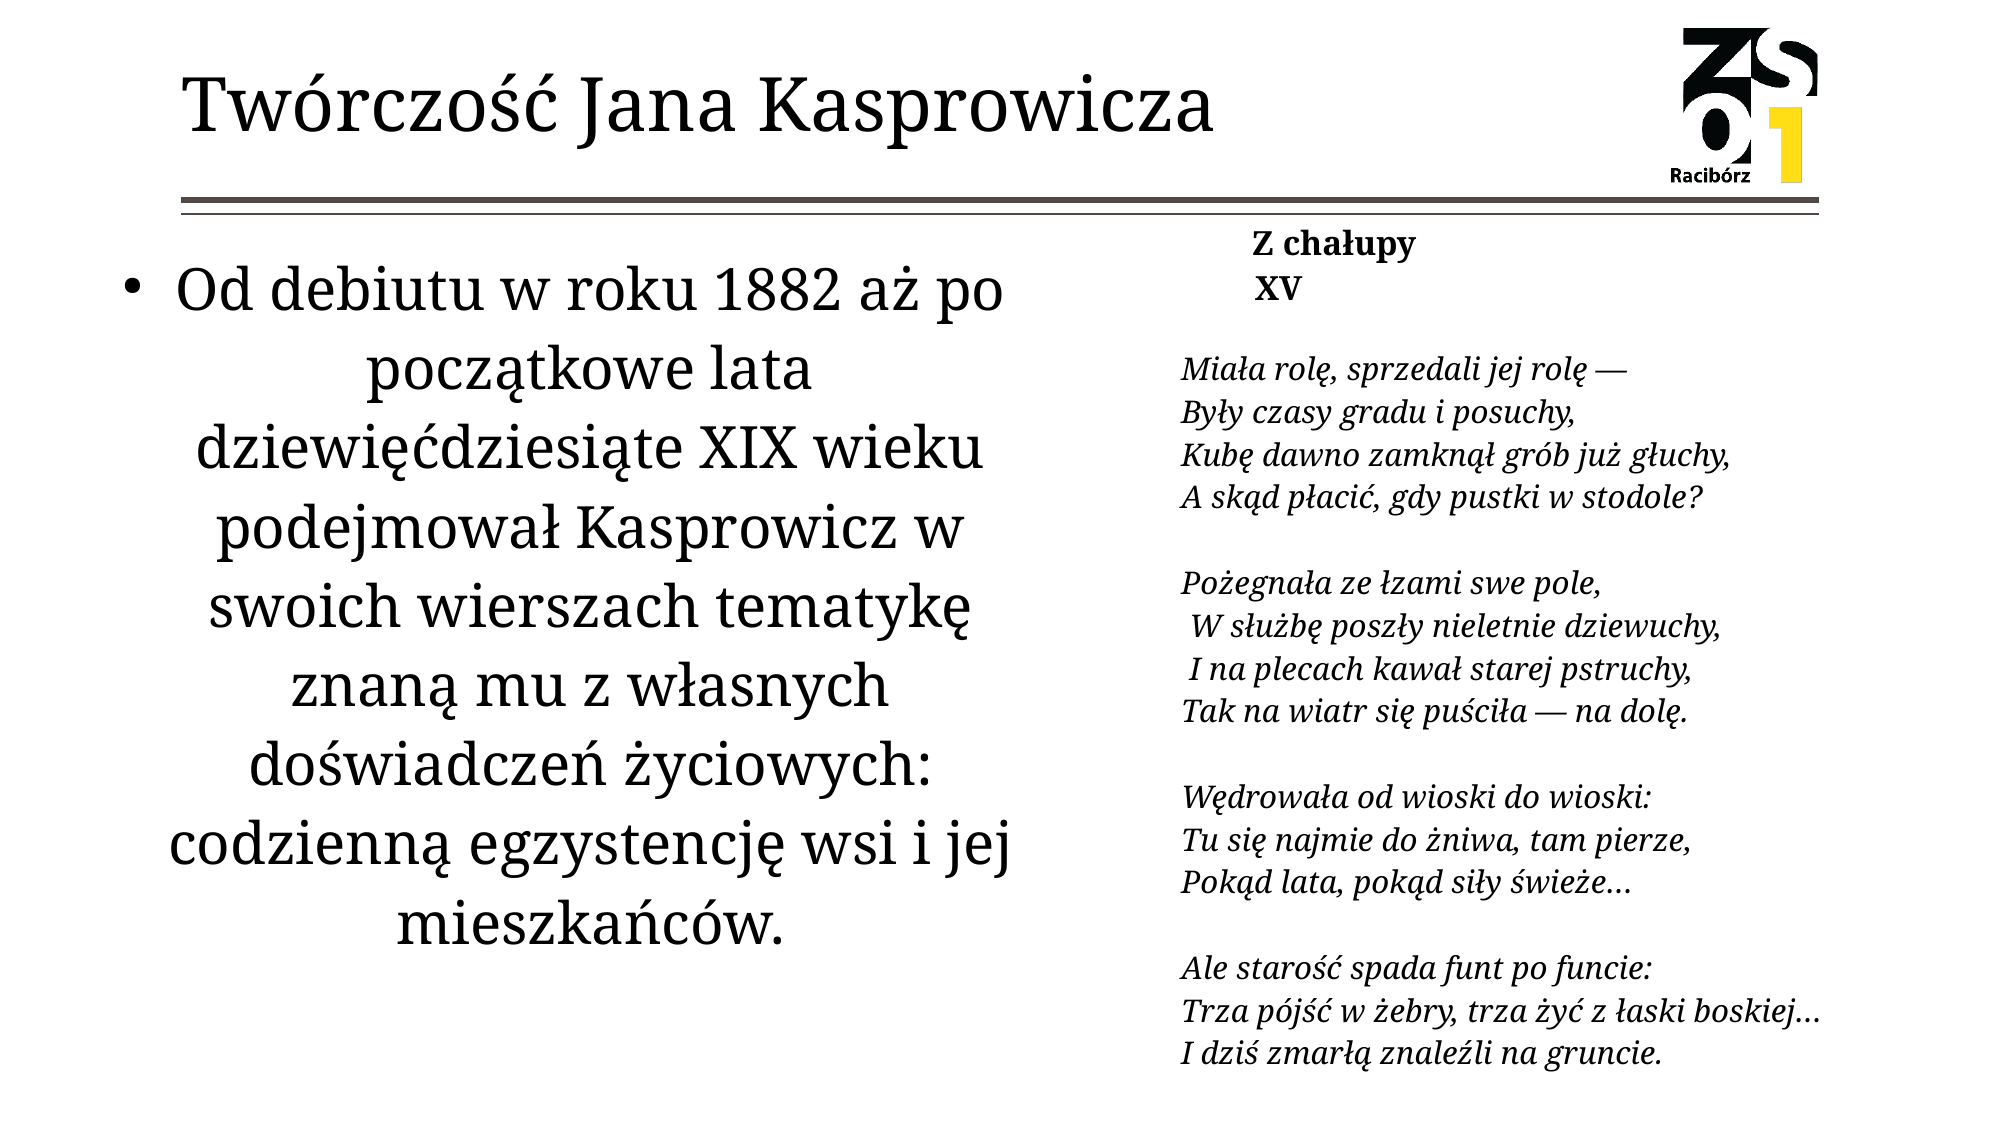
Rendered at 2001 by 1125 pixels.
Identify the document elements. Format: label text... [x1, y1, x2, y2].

title Twórczość Jana Kasprowicza [181, 12, 1300, 193]
picture [1624, 0, 1876, 228]
list Z chałupy XV Miała rolę, sprzedali jej rolę — Były czasy gradu i posuchy, Kubę dawno zamknął grób już głuchy, A skąd płacić, gdy pustki w stodole? Pożegnała ze łzami swe pole, W służbę poszły nieletnie dziewuchy, I na plecach kawał starej pstruchy, Tak na wiatr się puściła — na dolę. Wędrowała od wioski do wioski: Tu się najmie do żniwa, tam pierze, Pokąd lata, pokąd siły świeże… Ale starość spada funt po funcie: Trza pójść w żebry, trza żyć z łaski boskiej… I dziś zmarłą znaleźli na gruncie. [1181, 219, 2000, 1125]
list Od debiutu w roku 1882 aż po początkowe lata dziewięćdziesiąte XIX wieku podejmował Kasprowicz w swoich wierszach tematykę znaną mu z własnych doświadczeń życiowych: codzienną egzystencję wsi i jej mieszkańców. [59, 248, 1052, 1033]
